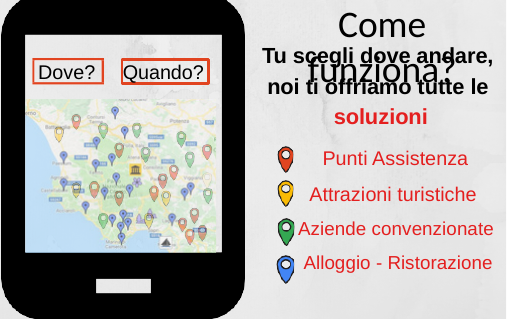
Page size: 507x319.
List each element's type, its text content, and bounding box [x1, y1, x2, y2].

text_box Dove? [36, 57, 99, 84]
text_box [276, 273, 295, 284]
text_box Tu scegli dove andare, noi ti offriamo tutte le soluzioni Punti Assistenza Attrazioni turistiche Aziende convenzionate Alloggio - Ristorazione [258, 35, 503, 273]
title Come funziona? [261, 0, 502, 35]
text_box [1, 0, 245, 319]
picture [245, 0, 507, 319]
text_box Quando? [122, 59, 209, 84]
